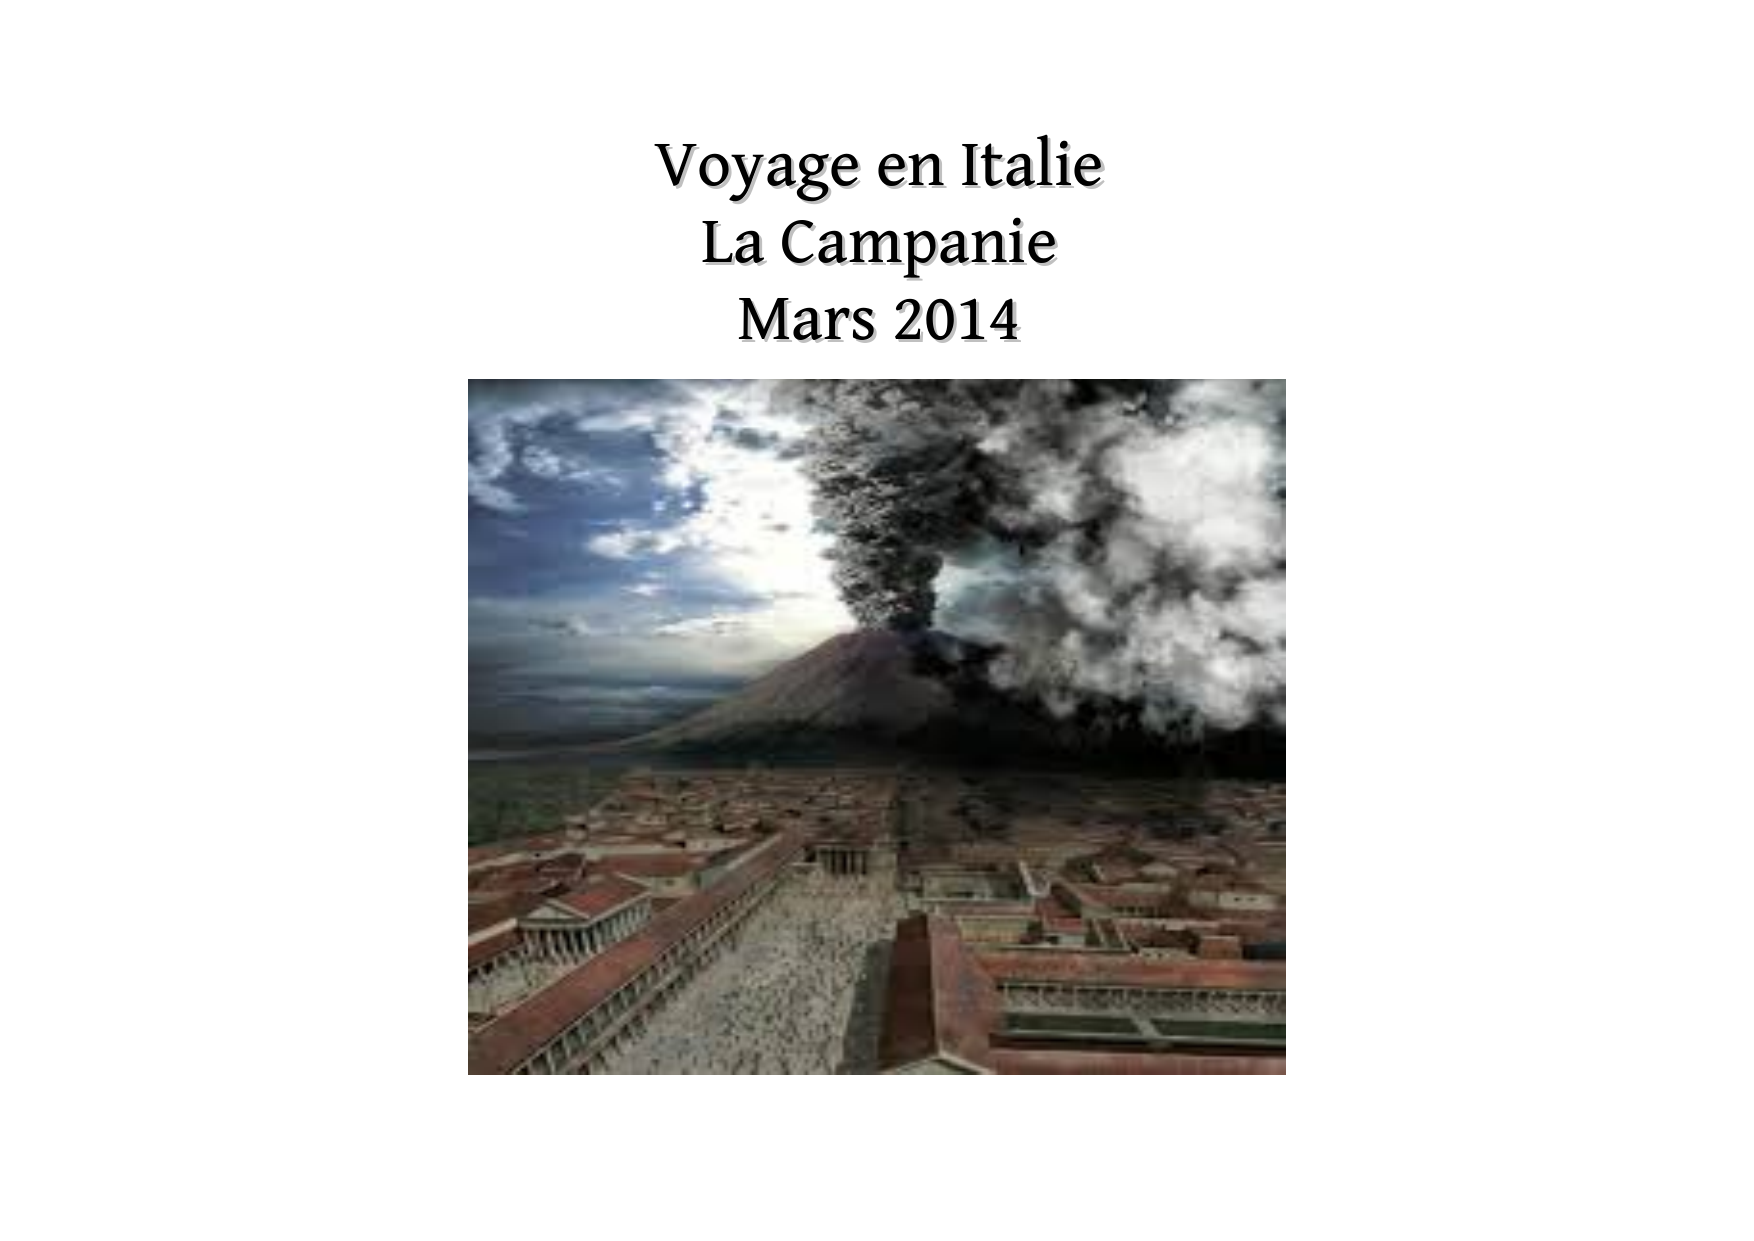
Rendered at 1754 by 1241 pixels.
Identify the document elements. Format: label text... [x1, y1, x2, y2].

picture [468, 379, 1286, 1075]
title Voyage en Italie La Campanie Mars 2014 [180, 62, 1578, 424]
